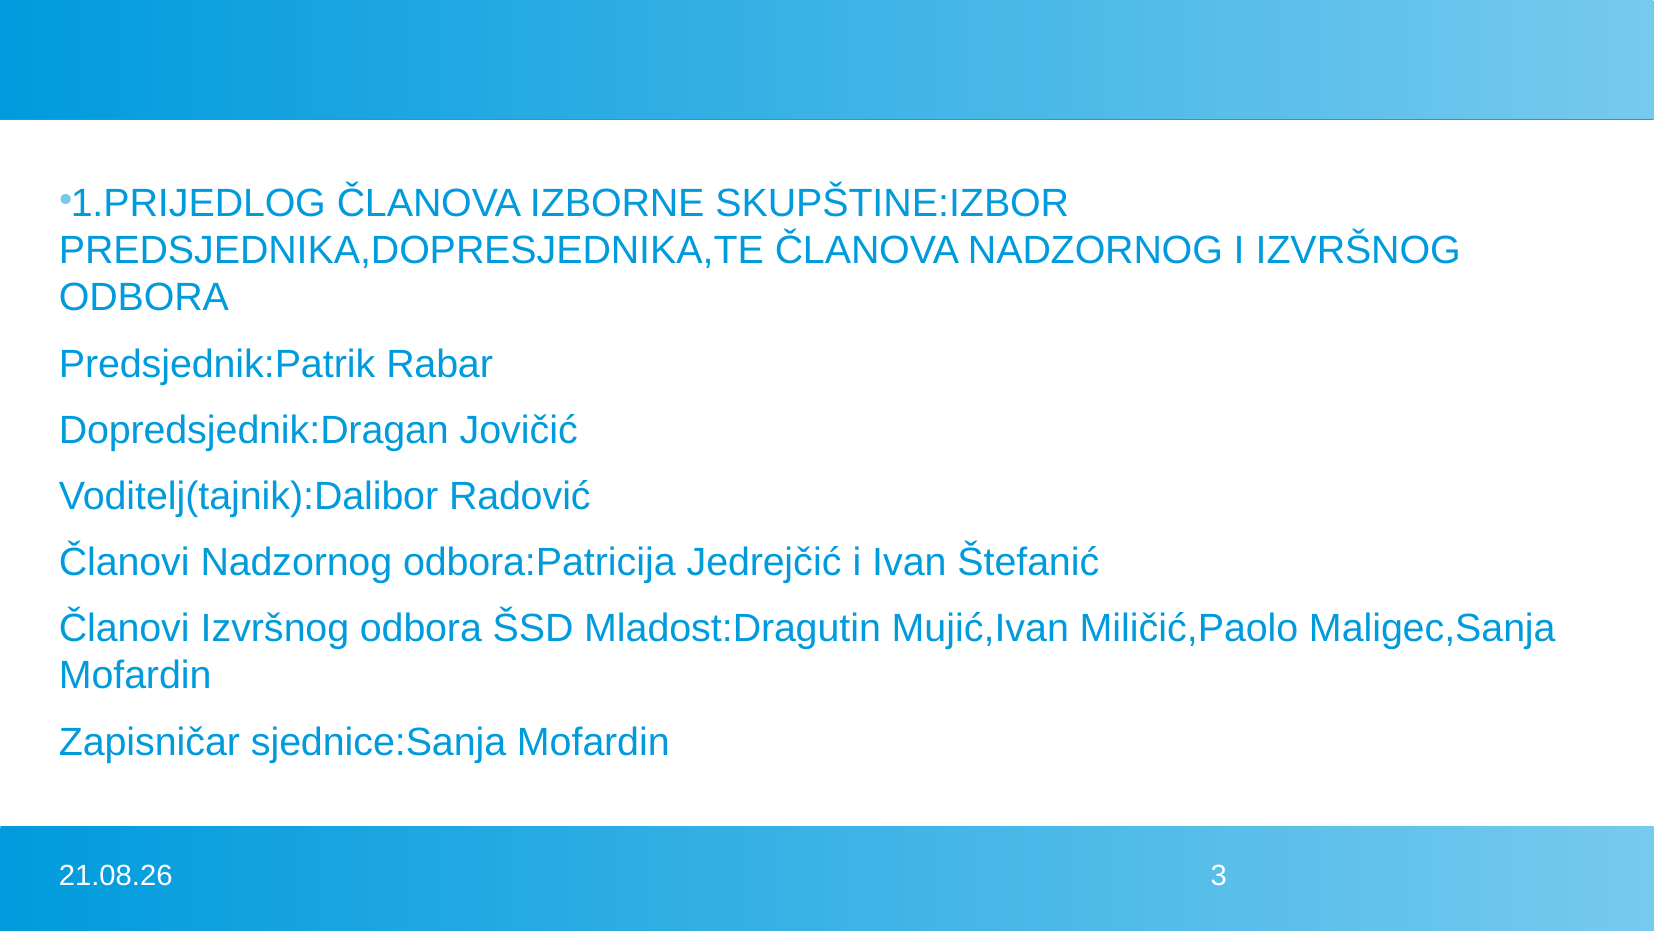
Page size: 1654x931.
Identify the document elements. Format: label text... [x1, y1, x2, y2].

text_box [59, 856, 443, 916]
list 1.PRIJEDLOG ČLANOVA IZBORNE SKUPŠTINE:IZBOR PREDSJEDNIKA,DOPRESJEDNIKA,TE ČLANOVA NADZORNOG I IZVRŠNOG ODBORA Predsjednik:Patrik Rabar Dopredsjednik:Dragan Jovičić Voditelj(tajnik):Dalibor Radović Članovi Nadzornog odbora:Patricija Jedrejčić i Ivan Štefanić Članovi Izvršnog odbora ŠSD Mladost:Dragutin Mujić,Ivan Miličić,Paolo Maligec,Sanja Mofardin Zapisničar sjednice:Sanja Mofardin [59, 177, 1595, 768]
text_box [1210, 856, 1595, 916]
